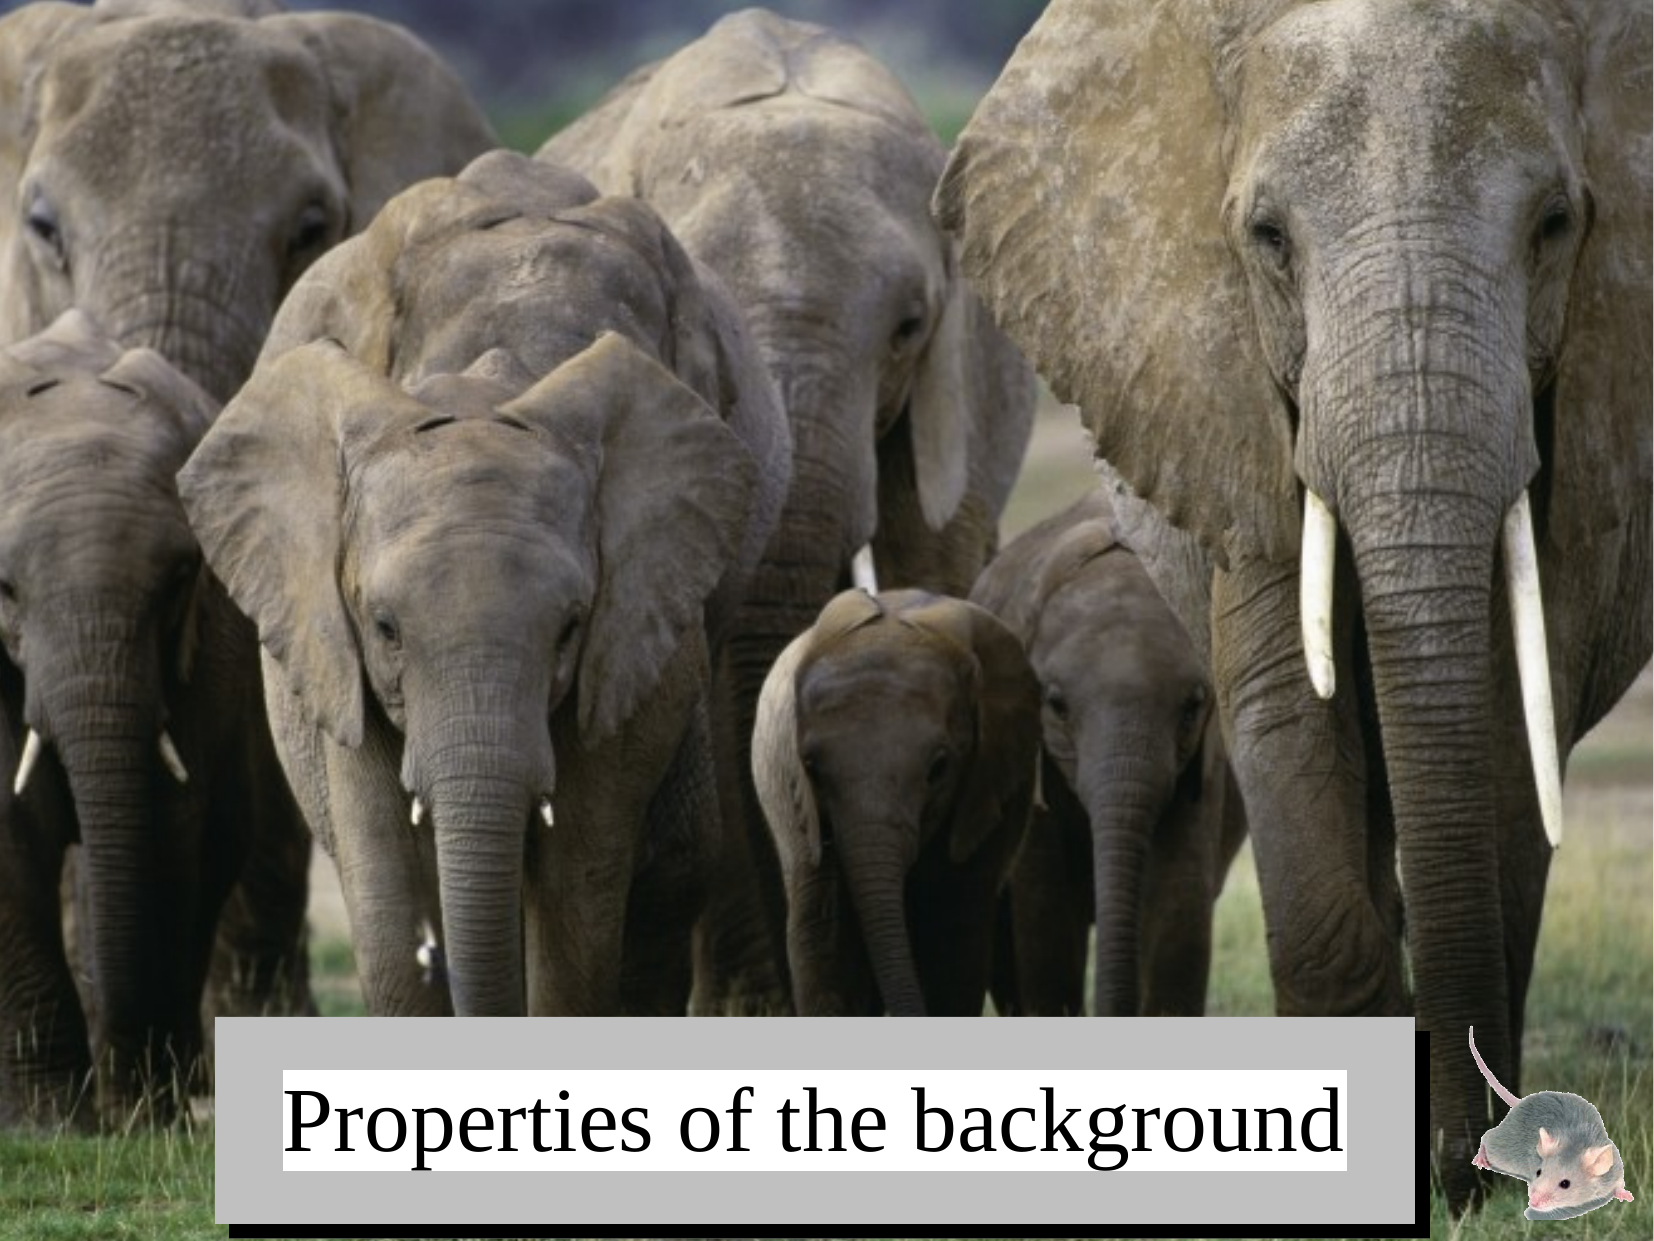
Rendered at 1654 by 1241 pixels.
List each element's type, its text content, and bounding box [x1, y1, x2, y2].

title Properties of the background [214, 1016, 1415, 1224]
picture [0, 0, 1654, 1241]
